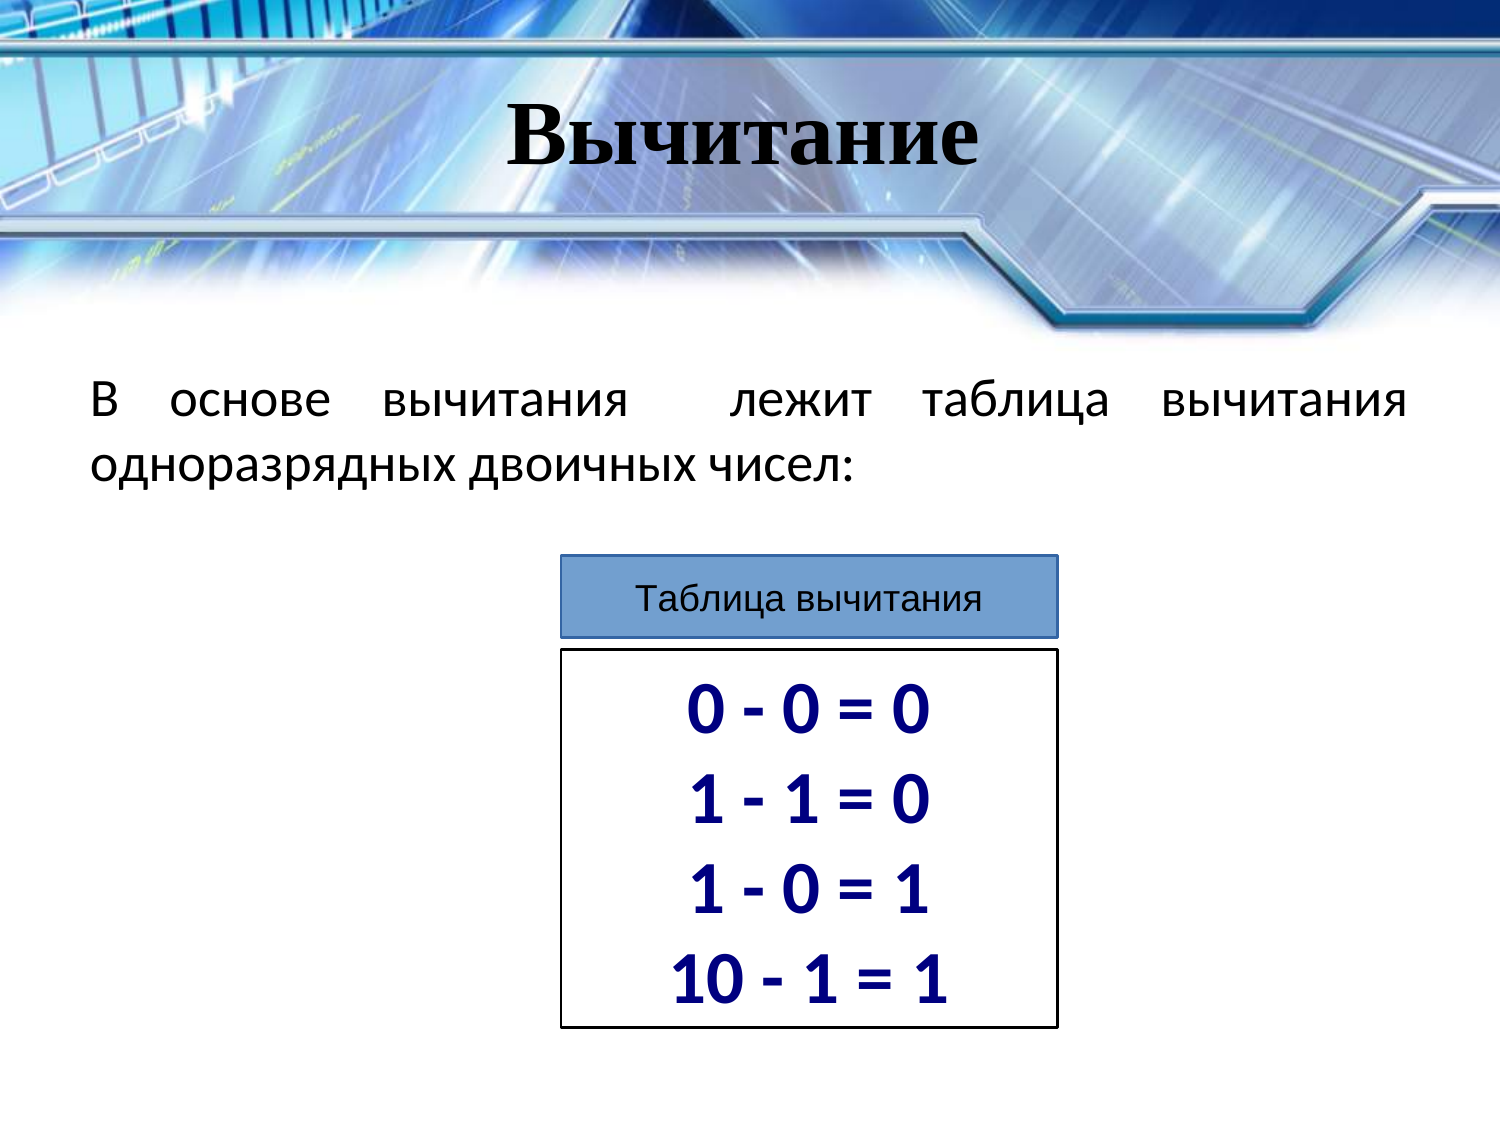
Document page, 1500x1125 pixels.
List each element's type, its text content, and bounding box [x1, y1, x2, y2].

text_box Таблица вычитания [561, 555, 1058, 638]
title Вычитание [106, 31, 1382, 245]
text_box 0 - 0 = 0 1 - 1 = 0 1 - 0 = 1 10 - 1 = 1 [561, 649, 1058, 1028]
list В основе вычитания лежит таблица вычитания одноразрядных двоичных чисел: [75, 354, 1426, 544]
picture [0, 0, 1500, 1125]
